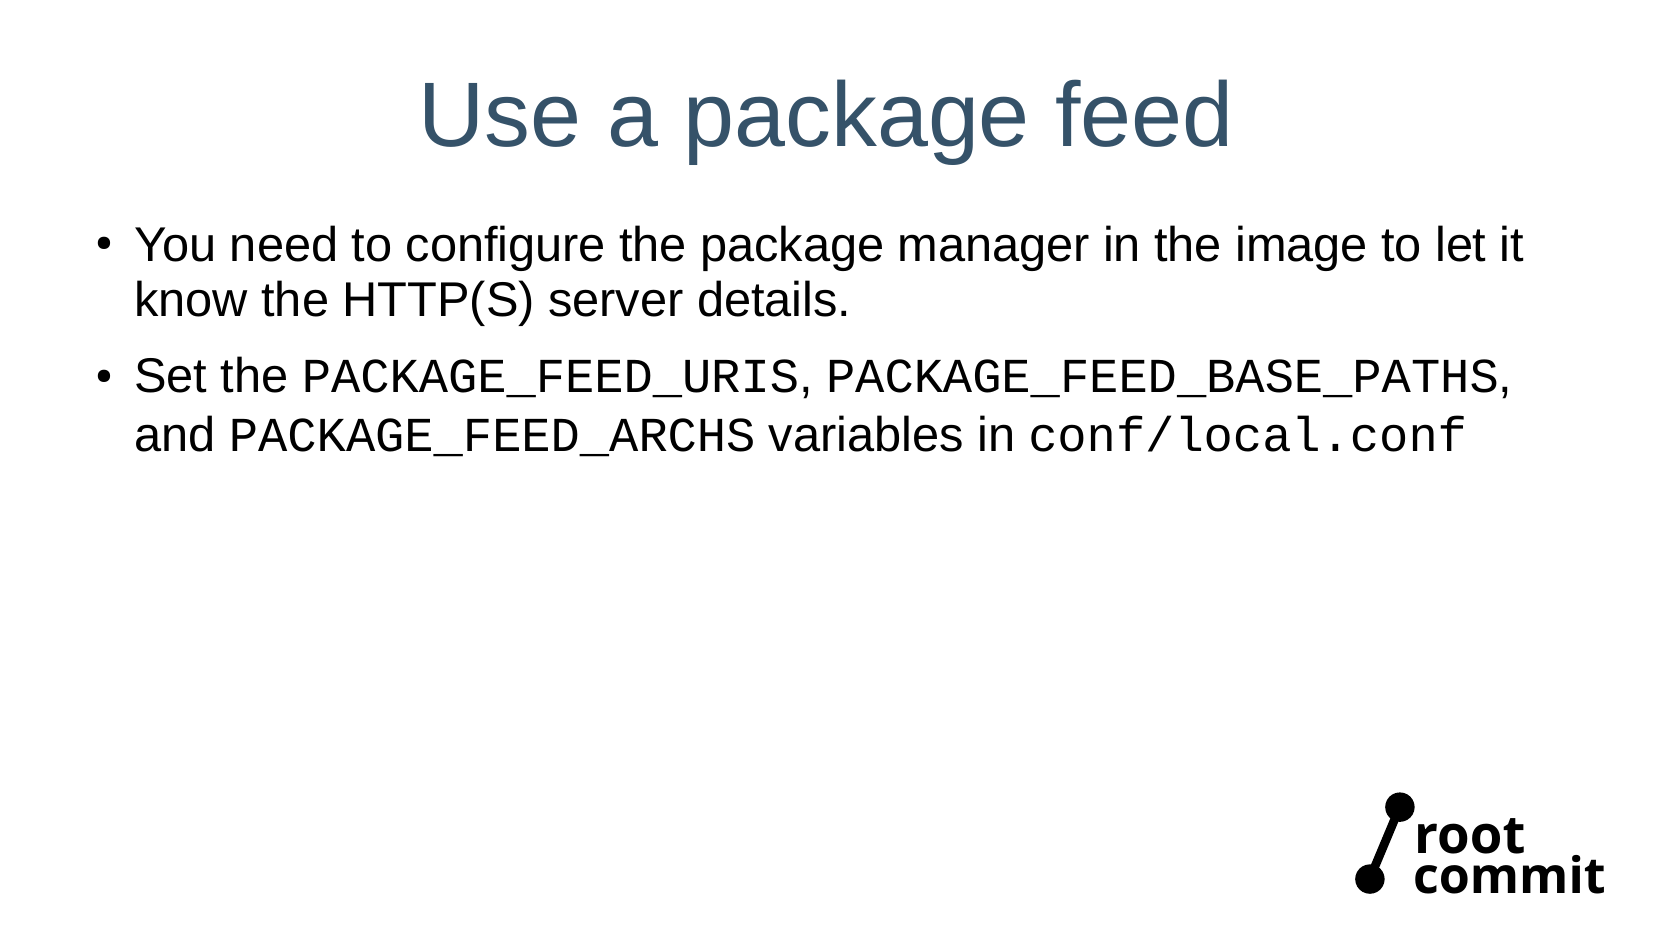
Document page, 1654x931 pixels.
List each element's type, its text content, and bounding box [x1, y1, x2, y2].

list You need to configure the package manager in the image to let it know the HTTP(S) server details. Set the PACKAGE_FEED_URIS, PACKAGE_FEED_BASE_PATHS, and PACKAGE_FEED_ARCHS variables in conf/local.conf [82, 217, 1571, 526]
title Use a package feed [82, 37, 1571, 193]
